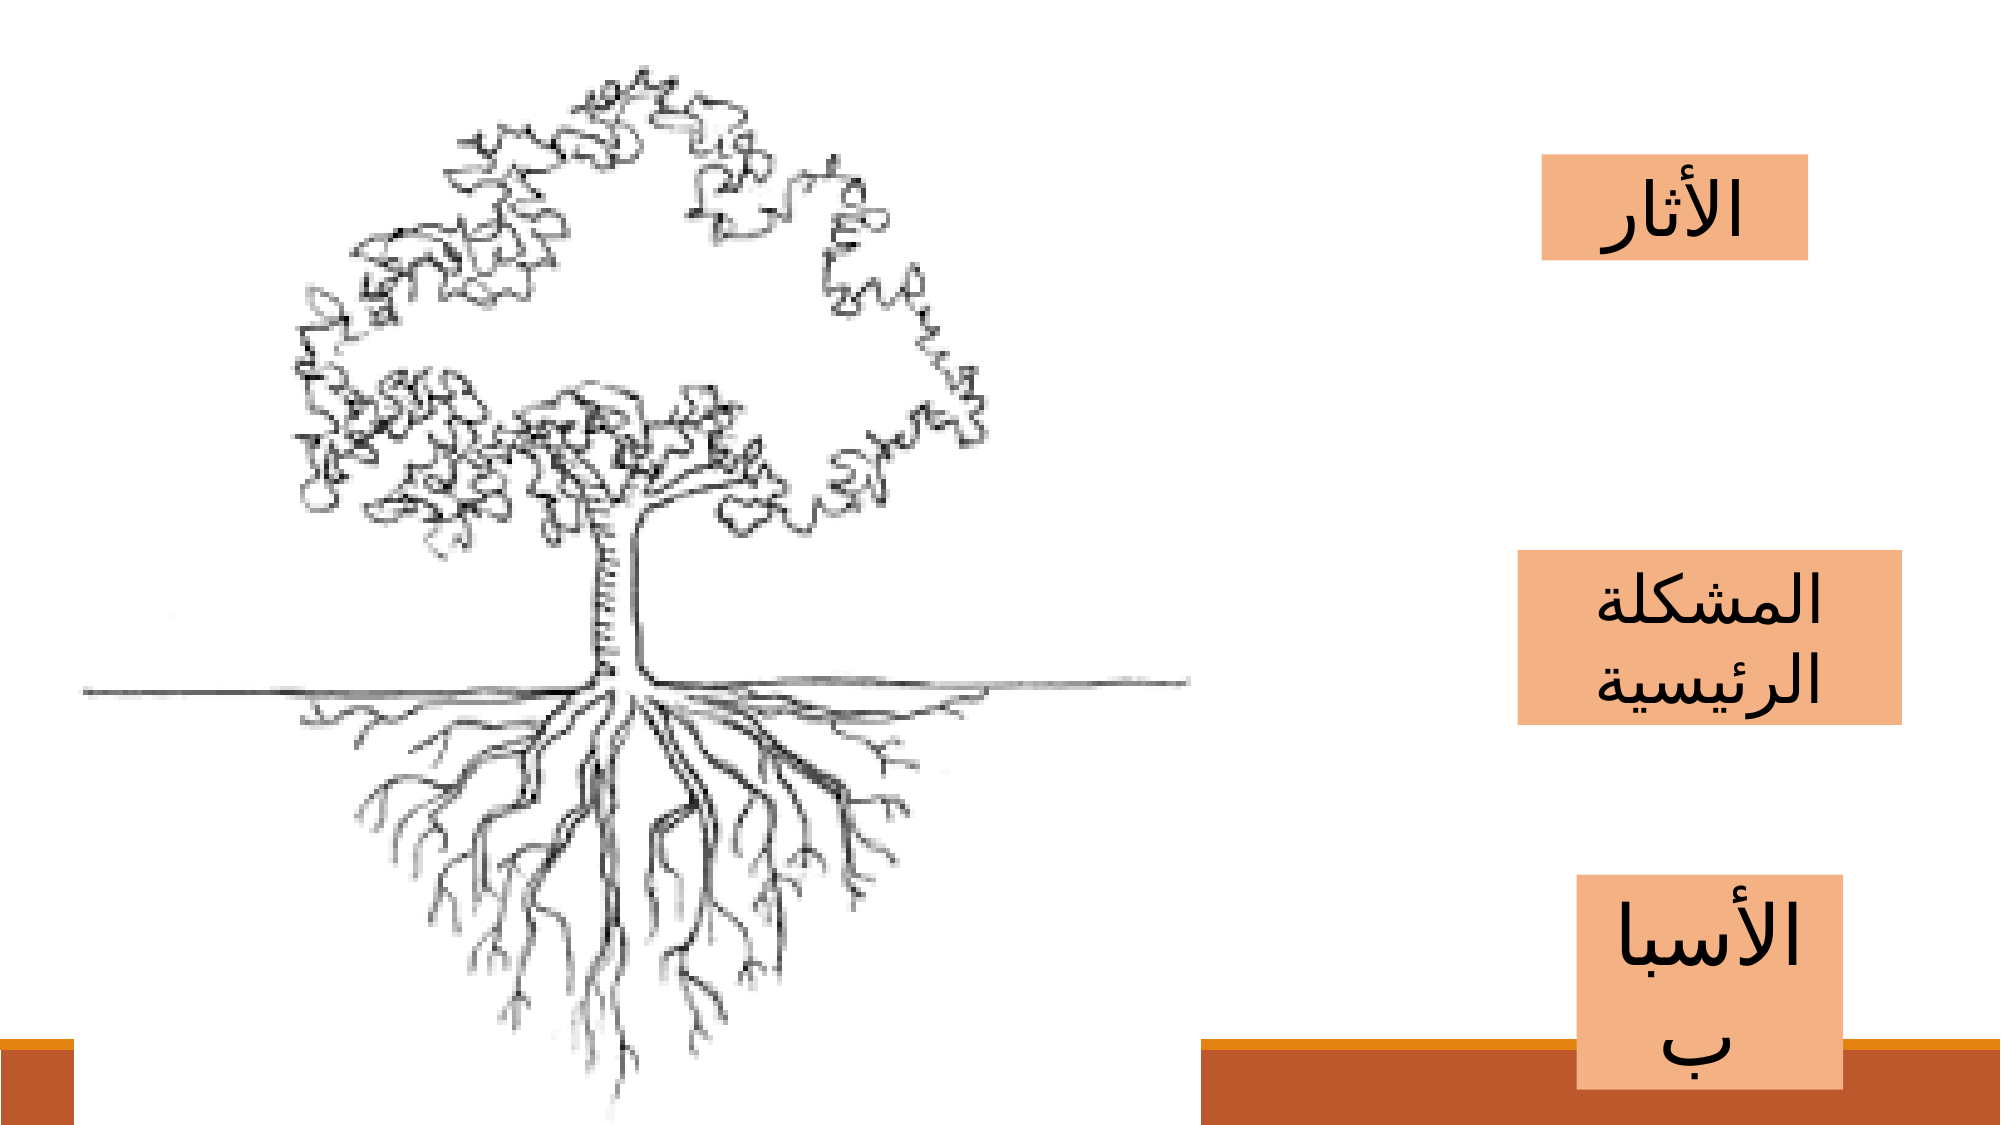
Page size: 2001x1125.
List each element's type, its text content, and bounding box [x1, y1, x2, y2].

text_box المشكلة الرئيسية [1517, 549, 1902, 646]
text_box الأثار [1541, 154, 1809, 261]
picture [74, 51, 1201, 1125]
text_box الأسباب [1576, 874, 1844, 991]
